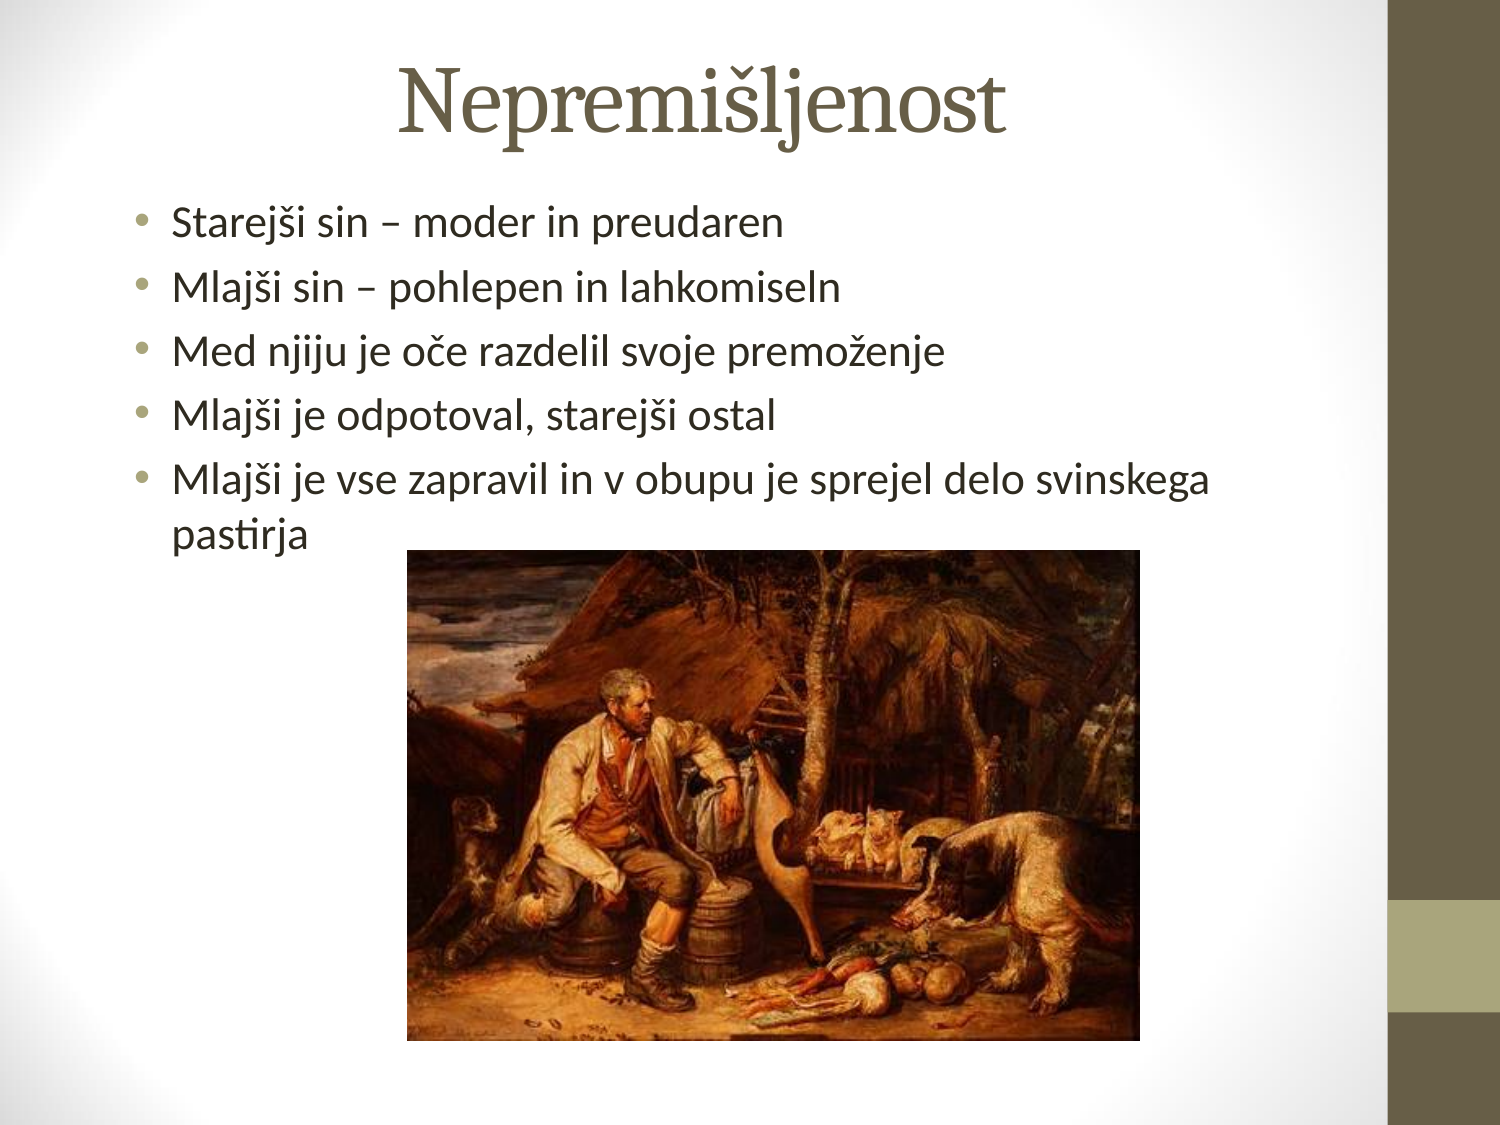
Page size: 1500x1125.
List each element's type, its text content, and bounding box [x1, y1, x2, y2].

title Nepremišljenost [76, 0, 1327, 188]
picture [0, 0, 1387, 1125]
list Starejši sin – moder in preudaren Mlajši sin – pohlepen in lahkomiseln Med njiju je oče razdelil svoje premoženje Mlajši je odpotoval, starejši ostal Mlajši je vse zapravil in v obupu je sprejel delo svinskega pastirja [100, 184, 1351, 973]
